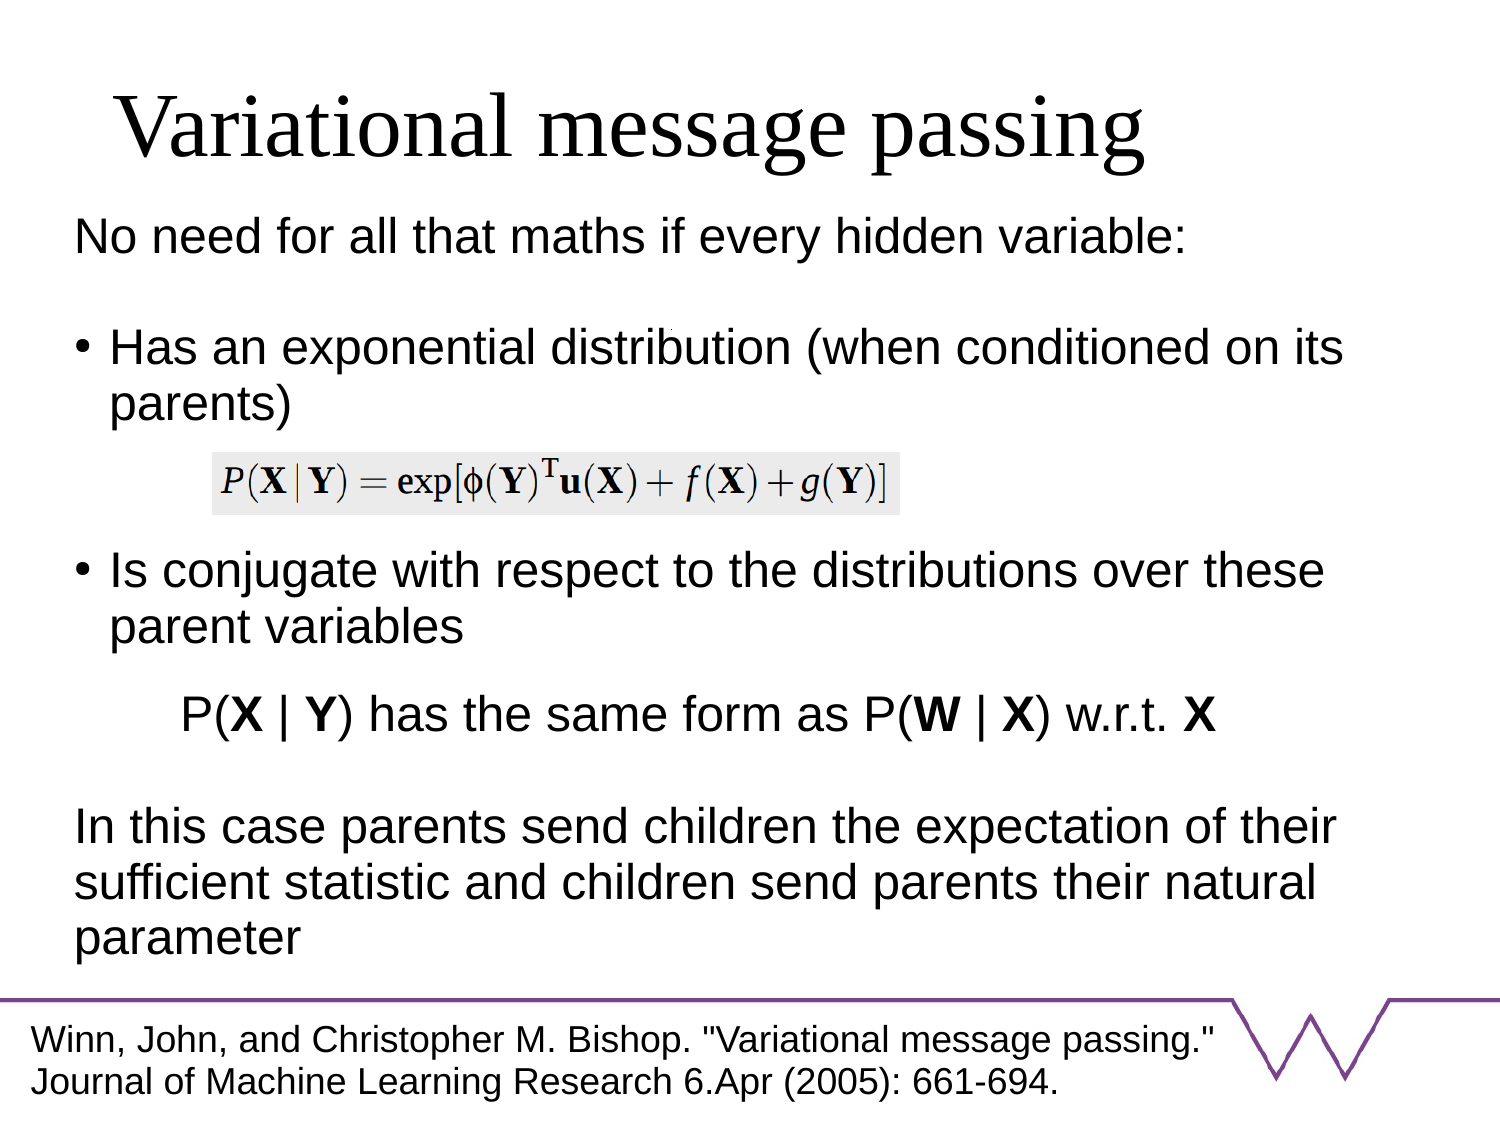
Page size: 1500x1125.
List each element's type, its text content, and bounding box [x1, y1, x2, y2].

picture [212, 452, 900, 515]
text_box Winn, John, and Christopher M. Bishop. "Variational message passing." Journal of Machine Learning Research 6.Apr (2005): 661-694. [15, 1011, 1241, 1111]
picture [448, 106, 896, 200]
picture [0, 905, 1500, 1125]
title Variational message passing [112, 37, 1388, 200]
text_box No need for all that maths if every hidden variable: Has an exponential distribution (when conditioned on its parents) Is conjugate with respect to the distributions over these parent variables P(X | Y) has the same form as P(W | X) w.r.t. X In this case parents send children the expectation of their sufficient statistic and children send parents their natural parameter [59, 200, 1418, 973]
